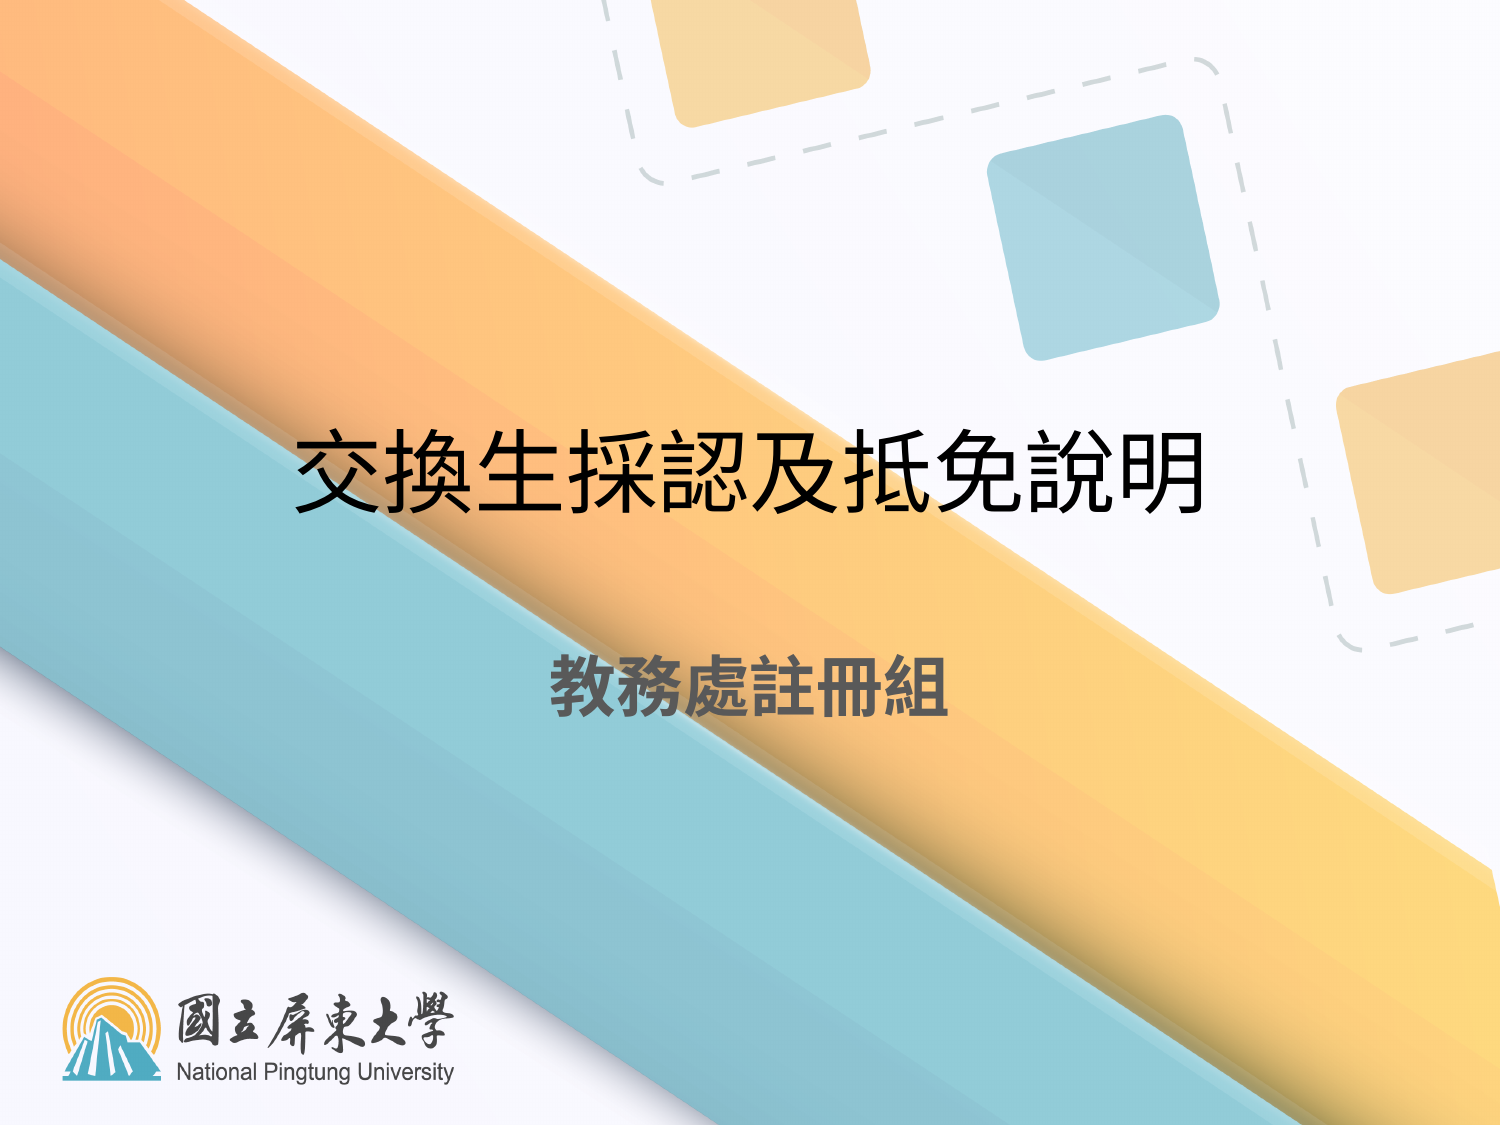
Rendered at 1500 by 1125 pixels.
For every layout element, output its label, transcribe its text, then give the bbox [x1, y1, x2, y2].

title 交換生採認及抵免說明 [112, 349, 1388, 591]
subtitle 教務處註冊組 [225, 637, 1276, 925]
